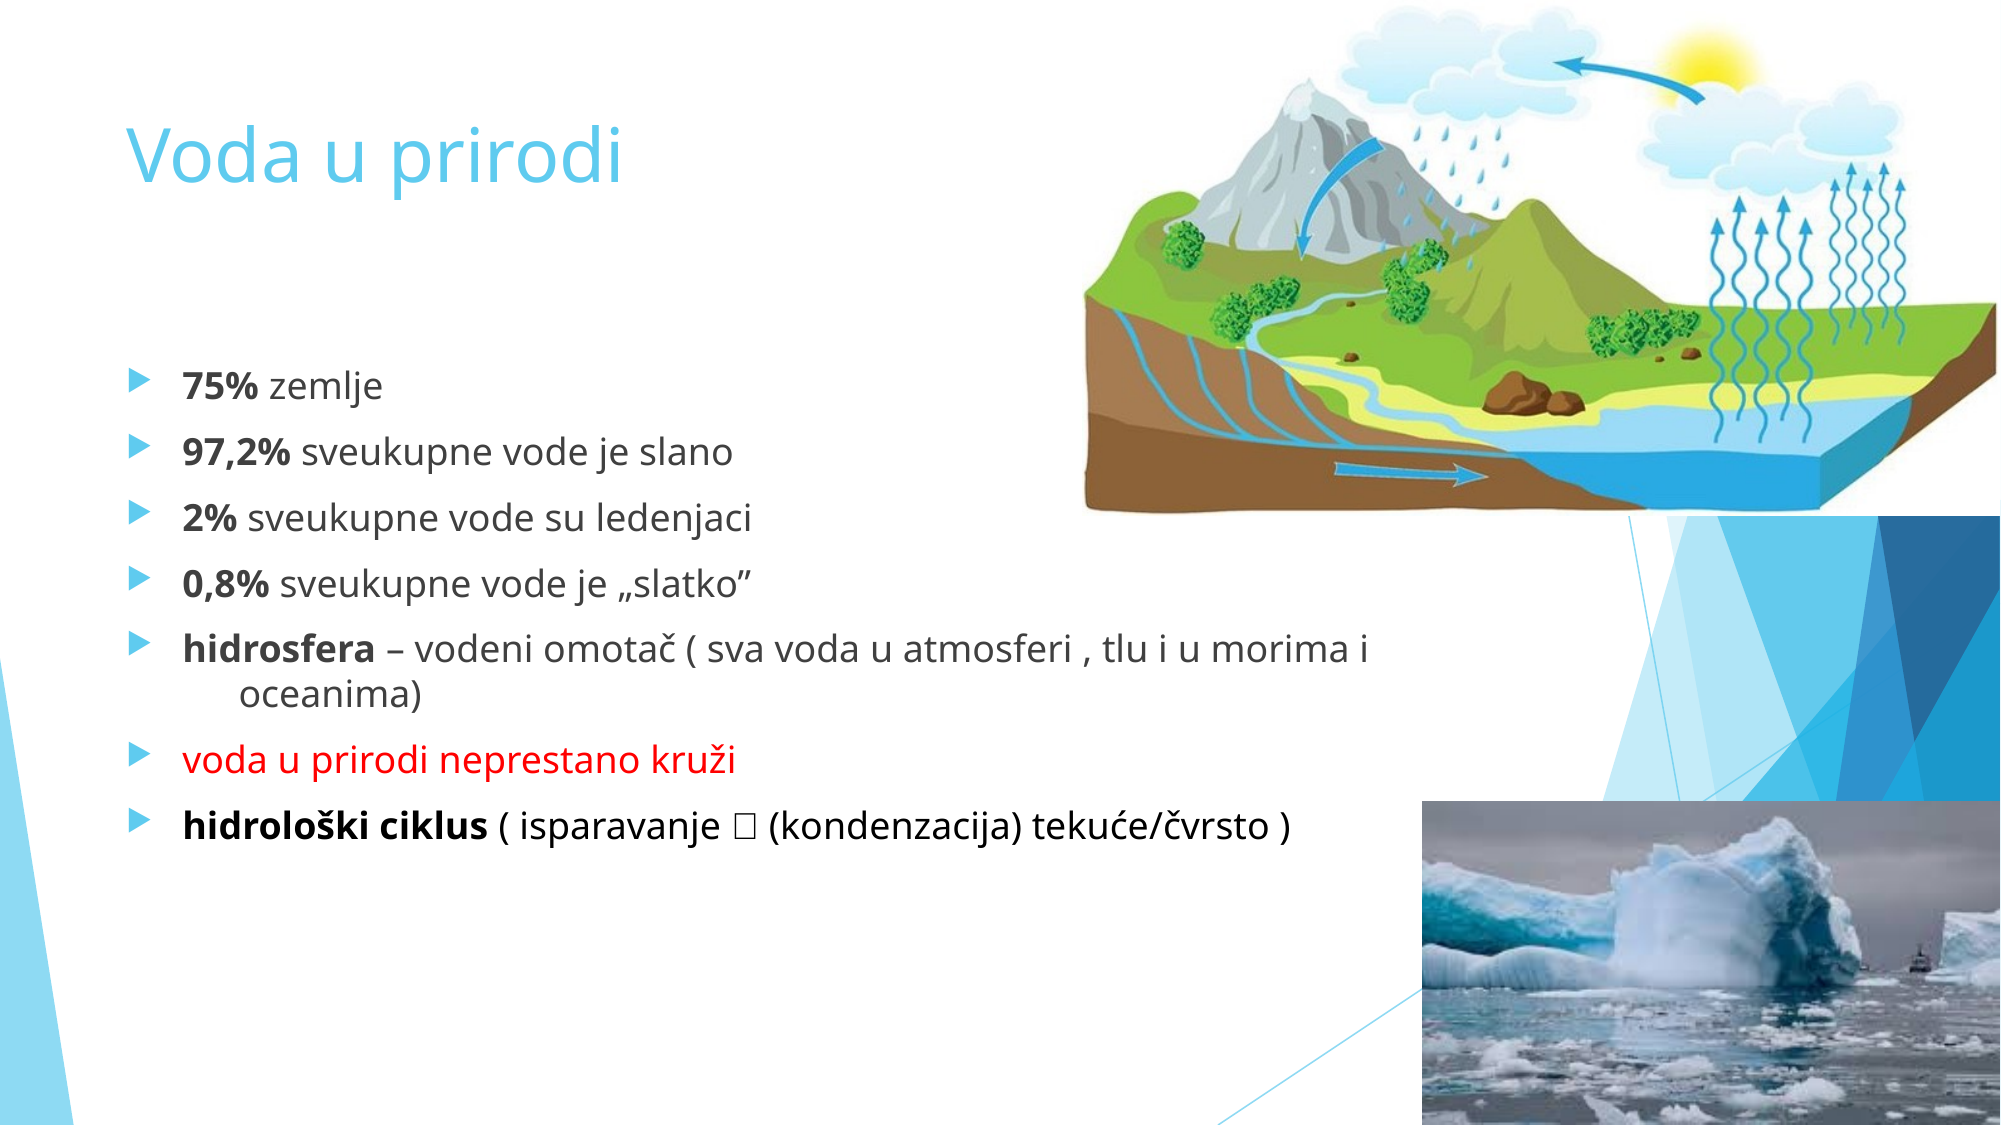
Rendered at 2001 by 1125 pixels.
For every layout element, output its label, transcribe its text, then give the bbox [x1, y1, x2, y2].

picture [1082, 0, 2000, 516]
picture [1422, 801, 2000, 1125]
list 75% zemlje 97,2% sveukupne vode je slano 2% sveukupne vode su ledenjaci 0,8% sveukupne vode je „slatko” hidrosfera – vodeni omotač ( sva voda u atmosferi , tlu i u morima i oceanima) voda u prirodi neprestano kruži hidrološki ciklus ( isparavanje  (kondenzacija) tekuće/čvrsto ) [111, 354, 1522, 992]
title Voda u prirodi [111, 99, 1082, 317]
picture [1482, 934, 1491, 939]
